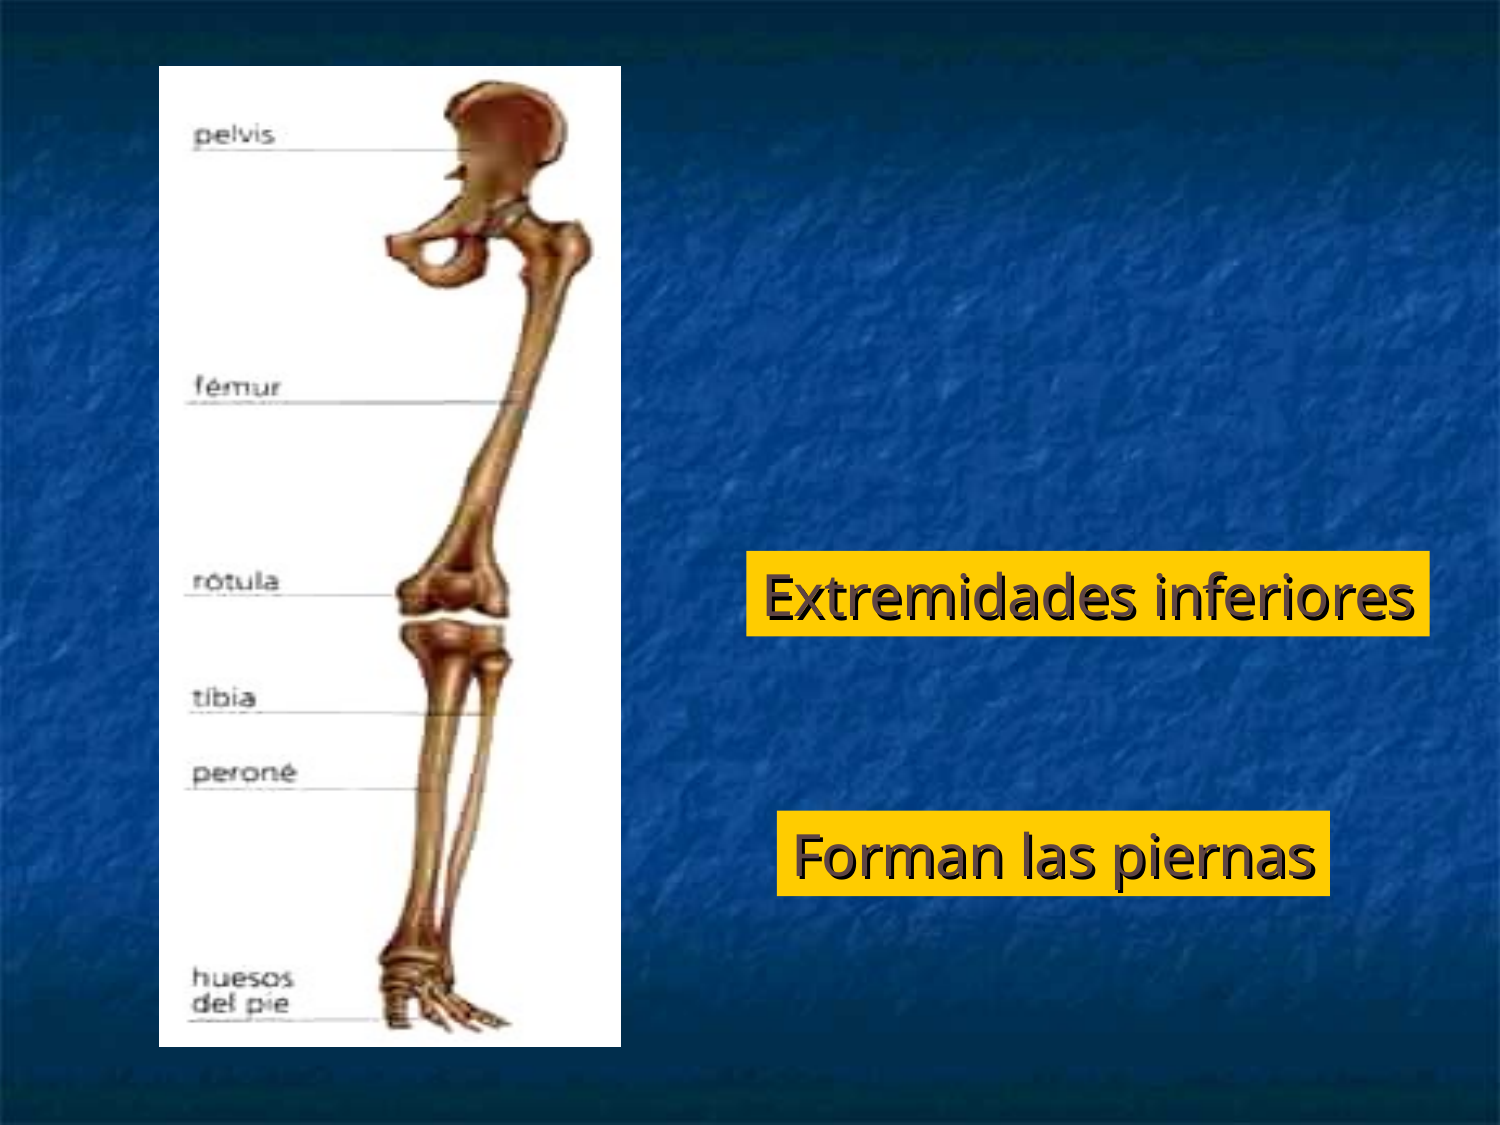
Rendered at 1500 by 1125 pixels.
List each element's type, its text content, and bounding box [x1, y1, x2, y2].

text_box Forman las piernas [776, 810, 1330, 897]
picture [0, 0, 1500, 1125]
text_box Extremidades inferiores [746, 550, 1430, 637]
